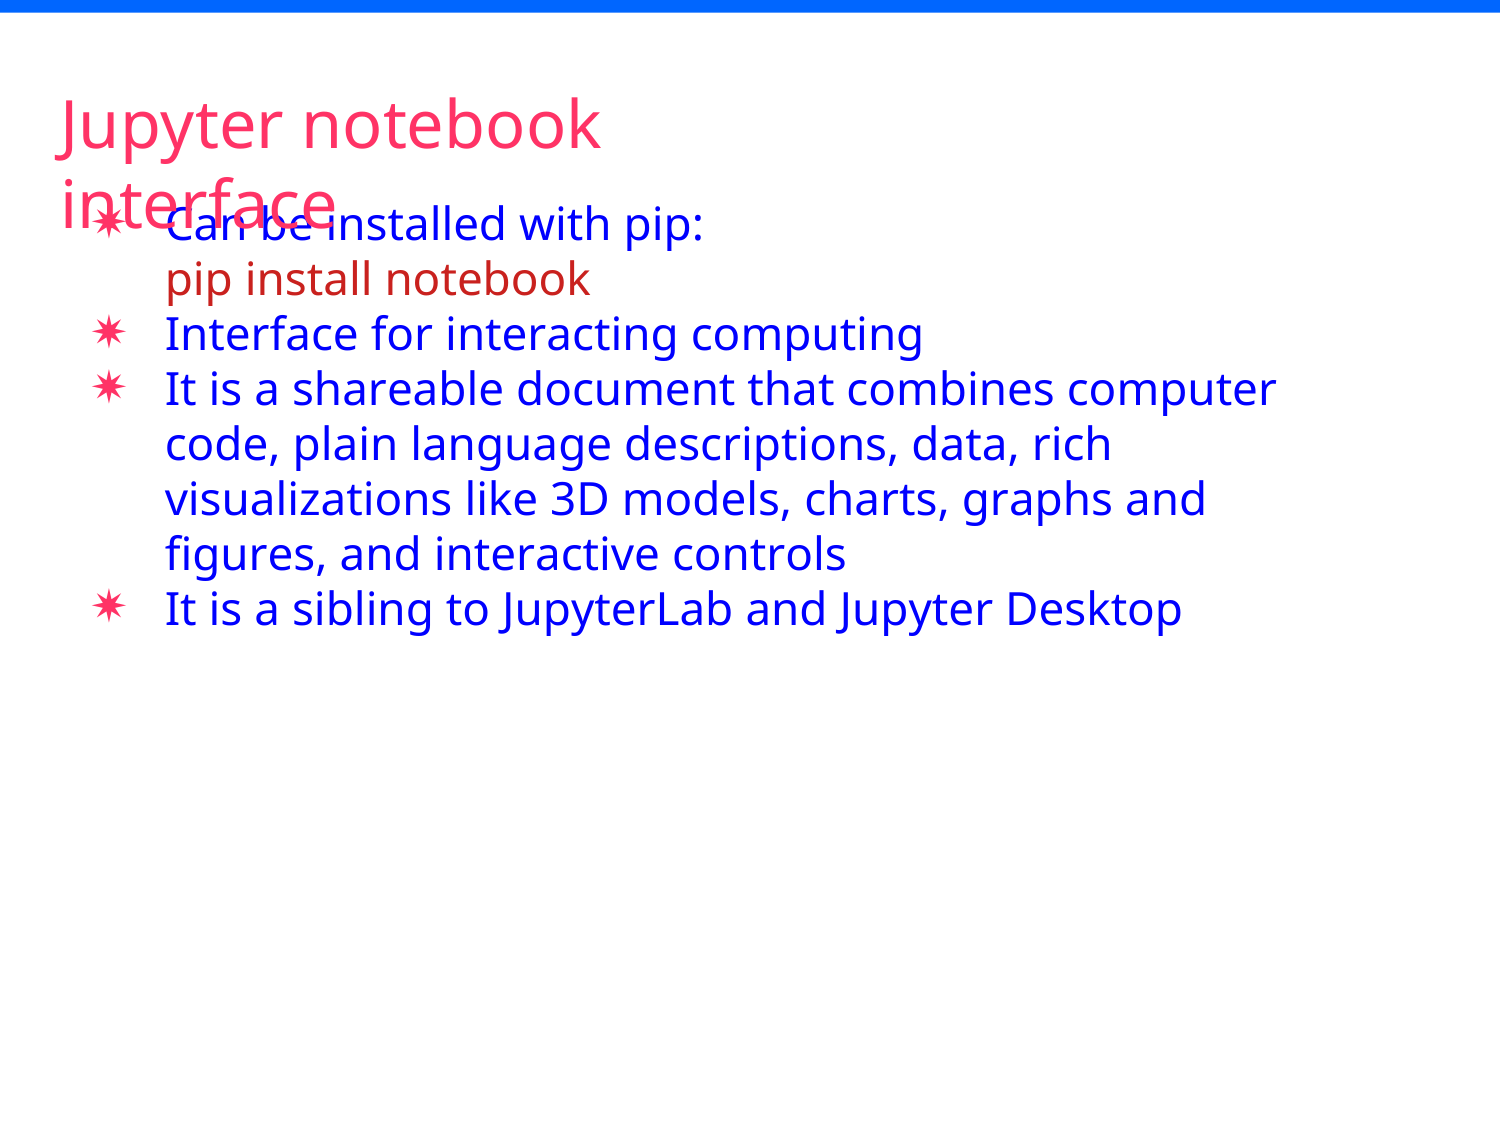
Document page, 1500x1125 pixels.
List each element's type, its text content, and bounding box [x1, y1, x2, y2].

text_box Jupyter notebook interface [45, 75, 901, 188]
text_box Can be installed with pip: pip install notebook Interface for interacting computing It is a shareable document that combines computer code, plain language descriptions, data, rich visualizations like 3D models, charts, graphs and figures, and interactive controls It is a sibling to JupyterLab and Jupyter Desktop [75, 187, 1313, 643]
